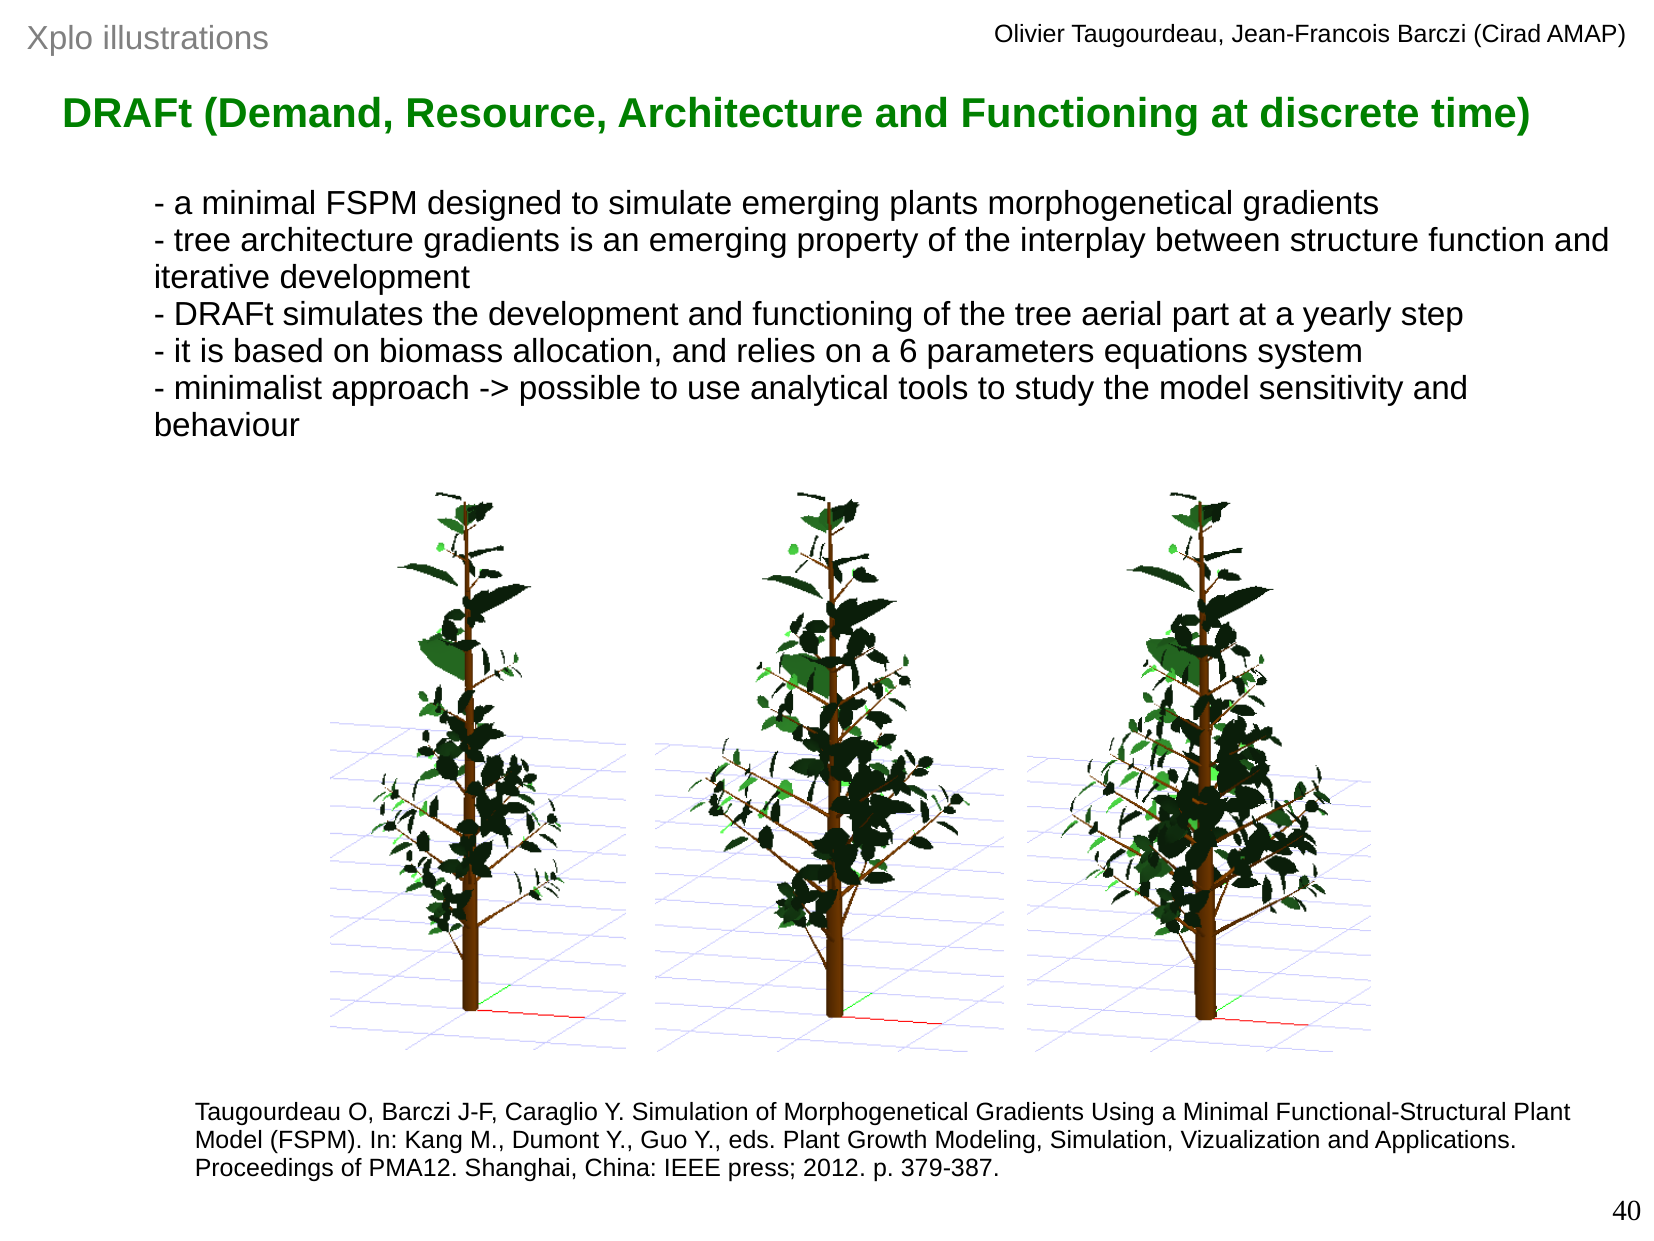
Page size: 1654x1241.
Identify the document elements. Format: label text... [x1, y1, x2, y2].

text_box Xplo illustrations [11, 11, 426, 64]
picture [1027, 467, 1371, 1052]
text_box Taugourdeau O, Barczi J-F, Caraglio Y. Simulation of Morphogenetical Gradients Using a Minimal Functional-Structural Plant Model (FSPM). In: Kang M., Dumont Y., Guo Y., eds. Plant Growth Modeling, Simulation, Vizualization and Applications. Proceedings of PMA12. Shanghai, China: IEEE press; 2012. p. 379-387. [180, 1090, 1642, 1217]
picture [655, 469, 1004, 1052]
text_box Olivier Taugourdeau, Jean-Francois Barczi (Cirad AMAP) [670, 11, 1642, 55]
picture [330, 464, 626, 1050]
text_box DRAFt (Demand, Resource, Architecture and Functioning at discrete time) [47, 82, 1654, 144]
text_box - a minimal FSPM designed to simulate emerging plants morphogenetical gradients - tree architecture gradients is an emerging property of the interplay between structure function and iterative development - DRAFt simulates the development and functioning of the tree aerial part at a yearly step - it is based on biomass allocation, and relies on a 6 parameters equations system - minimalist approach -> possible to use analytical tools to study the model sensitivity and behaviour [138, 177, 1630, 452]
